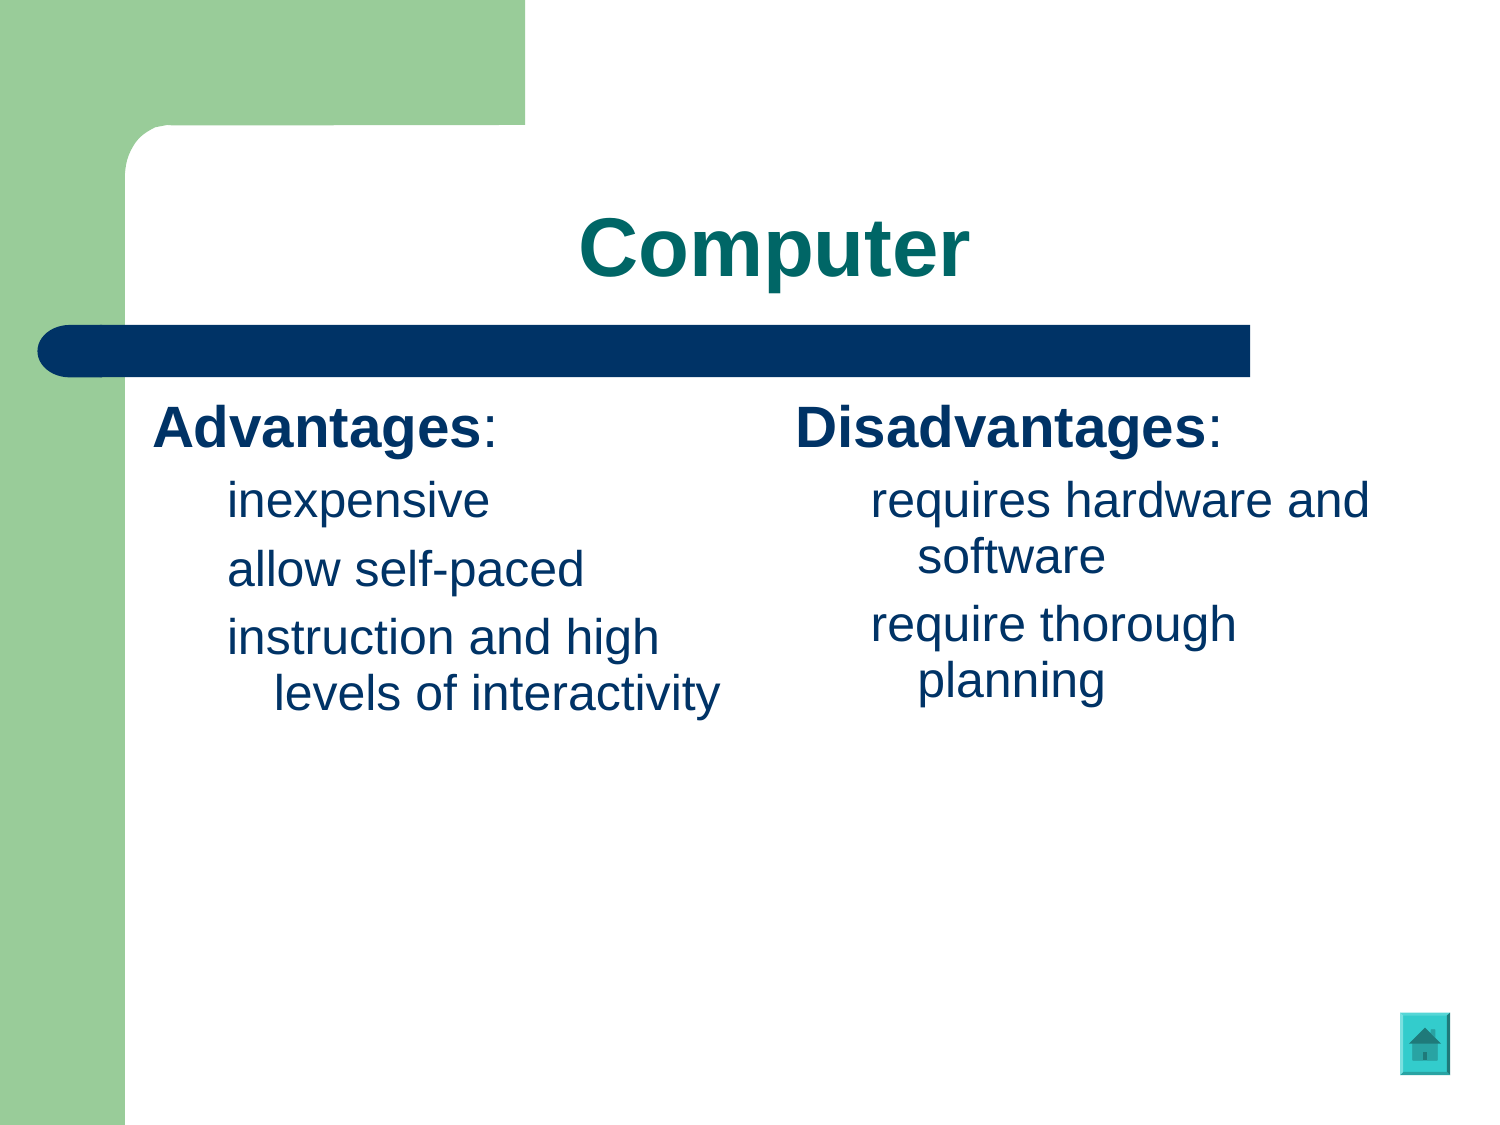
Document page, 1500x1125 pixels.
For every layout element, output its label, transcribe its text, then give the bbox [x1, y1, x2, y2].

list Disadvantages: requires hardware and software require thorough planning [780, 387, 1400, 999]
title Computer [136, 136, 1414, 301]
list Advantages: inexpensive allow self-paced instruction and high levels of interactivity [137, 387, 756, 999]
text_box [1401, 1012, 1451, 1076]
